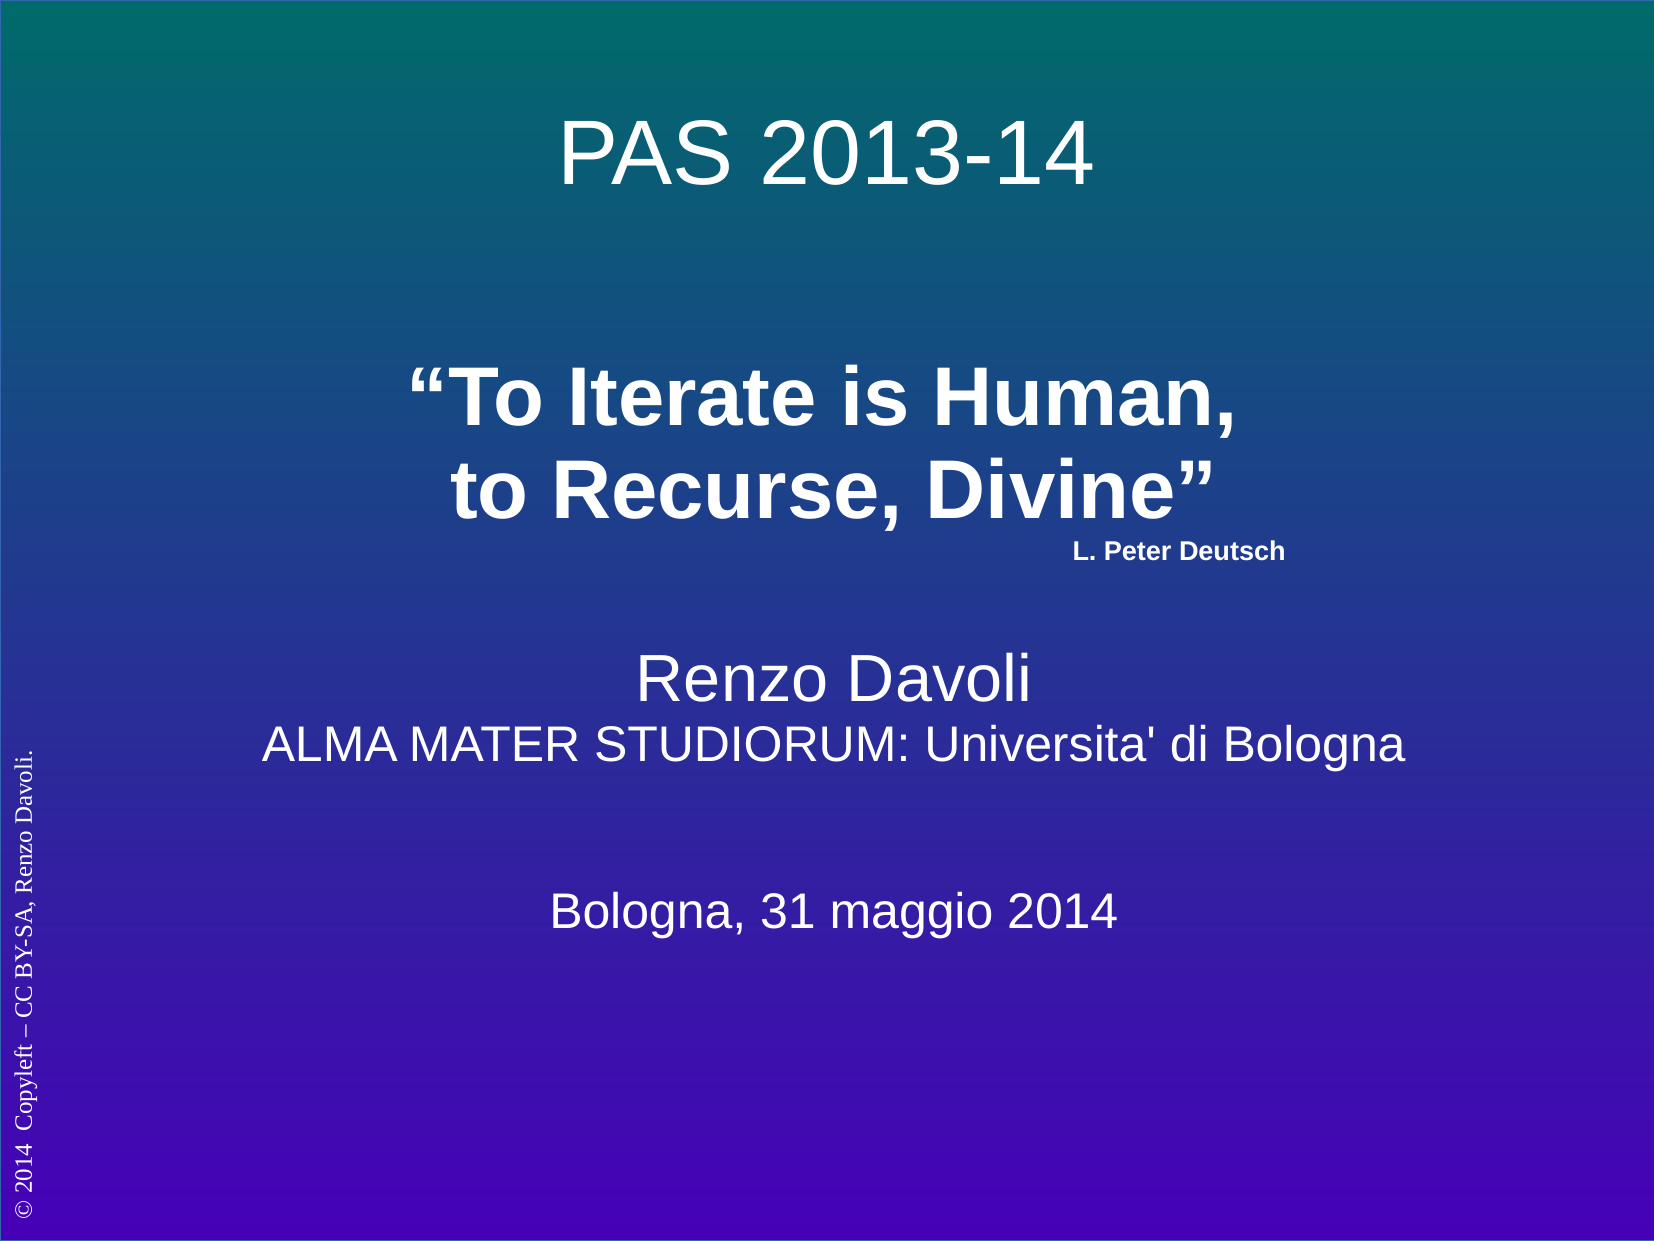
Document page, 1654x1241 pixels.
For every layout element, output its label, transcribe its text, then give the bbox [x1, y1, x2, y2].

title PAS 2013-14 [82, 49, 1571, 257]
subtitle “To Iterate is Human, to Recurse, Divine” L. Peter Deutsch Renzo Davoli ALMA MATER STUDIORUM: Universita' di Bologna Bologna, 31 maggio 2014 [90, 285, 1579, 1005]
